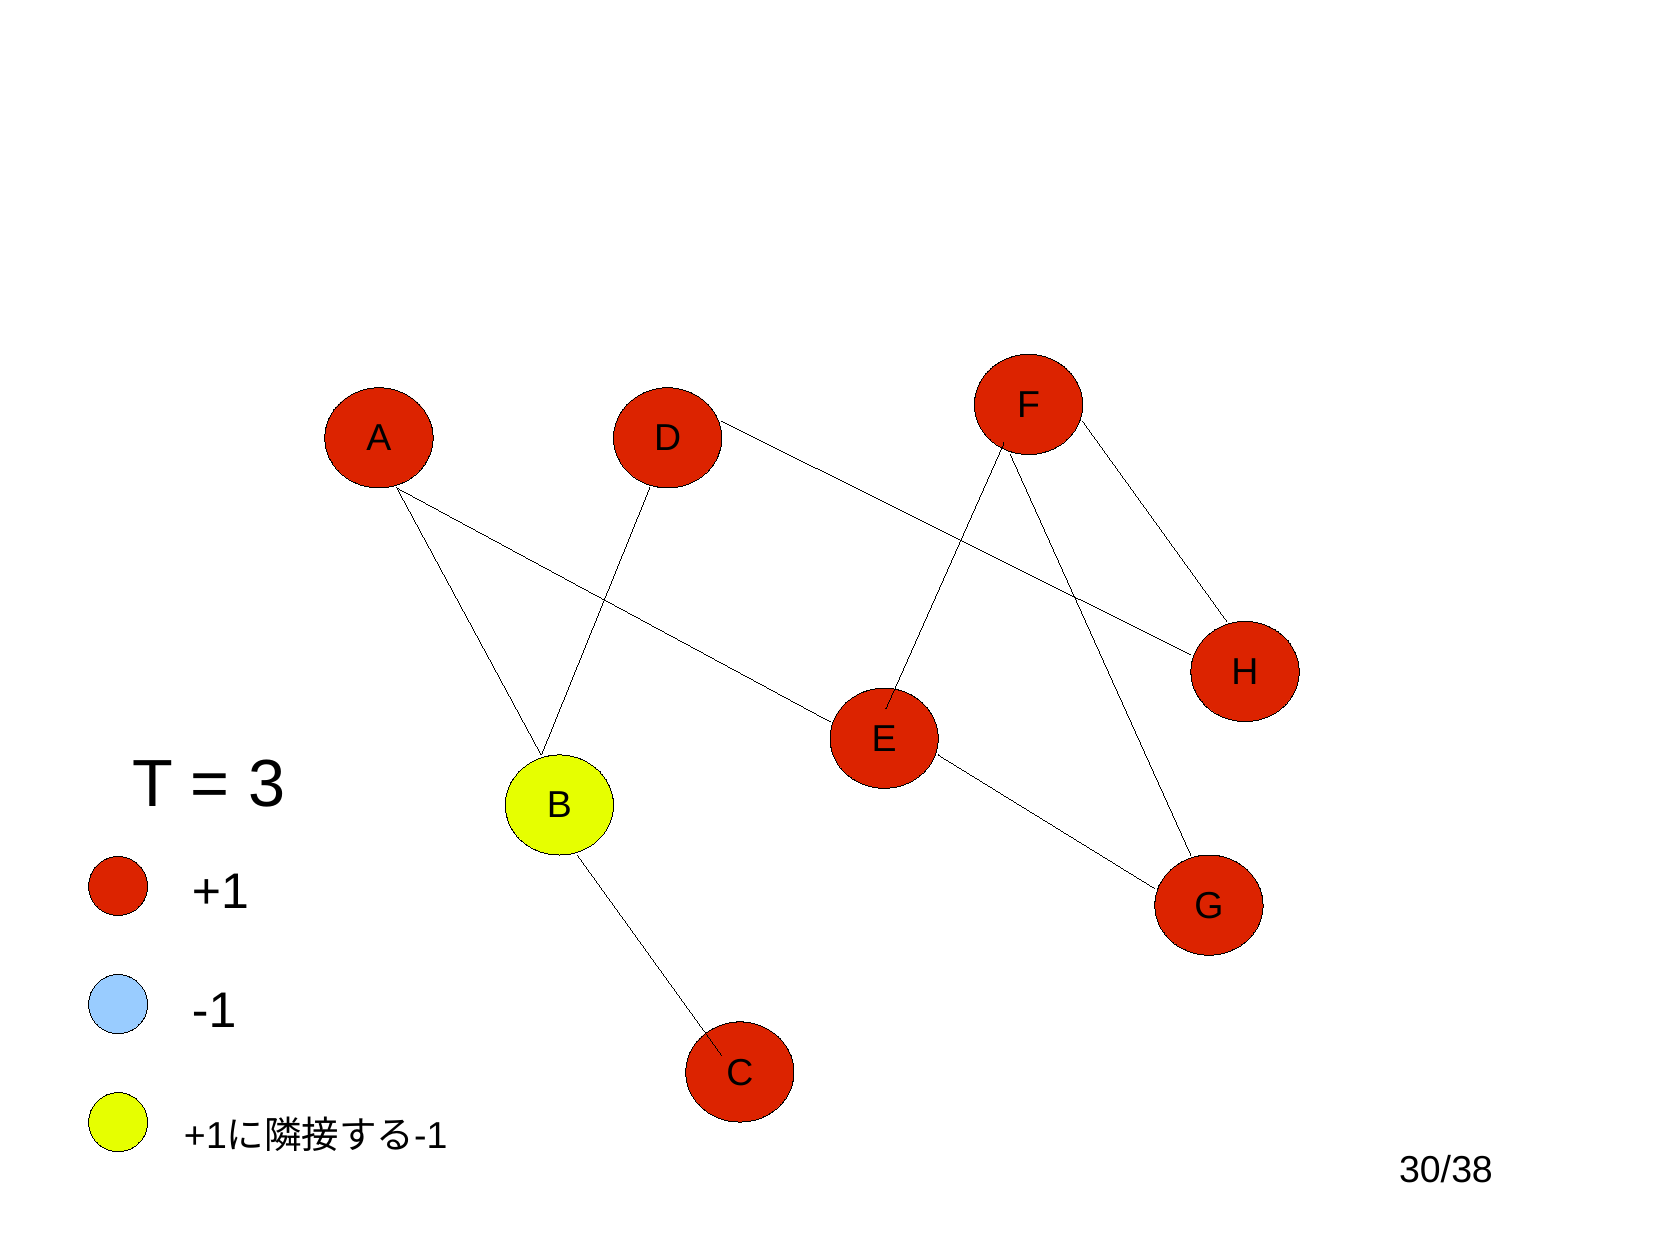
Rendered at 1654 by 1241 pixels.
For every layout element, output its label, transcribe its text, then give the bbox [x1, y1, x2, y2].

text_box F [974, 354, 1083, 455]
text_box D [613, 387, 722, 488]
text_box [88, 856, 148, 916]
text_box A [324, 387, 434, 488]
text_box H [1190, 621, 1300, 722]
text_box G [1154, 855, 1264, 956]
text_box [88, 1092, 148, 1152]
text_box +1に隣接する-1 [169, 1097, 524, 1155]
text_box [88, 974, 148, 1034]
text_box B [505, 754, 614, 856]
text_box +1 [177, 856, 384, 927]
text_box -1 [177, 974, 384, 1046]
list [88, 206, 1542, 1063]
text_box C [685, 1021, 794, 1123]
text_box T = 3 [118, 738, 325, 828]
text_box E [830, 688, 939, 789]
text_box <番号>/38 [1413, 1140, 1608, 1211]
